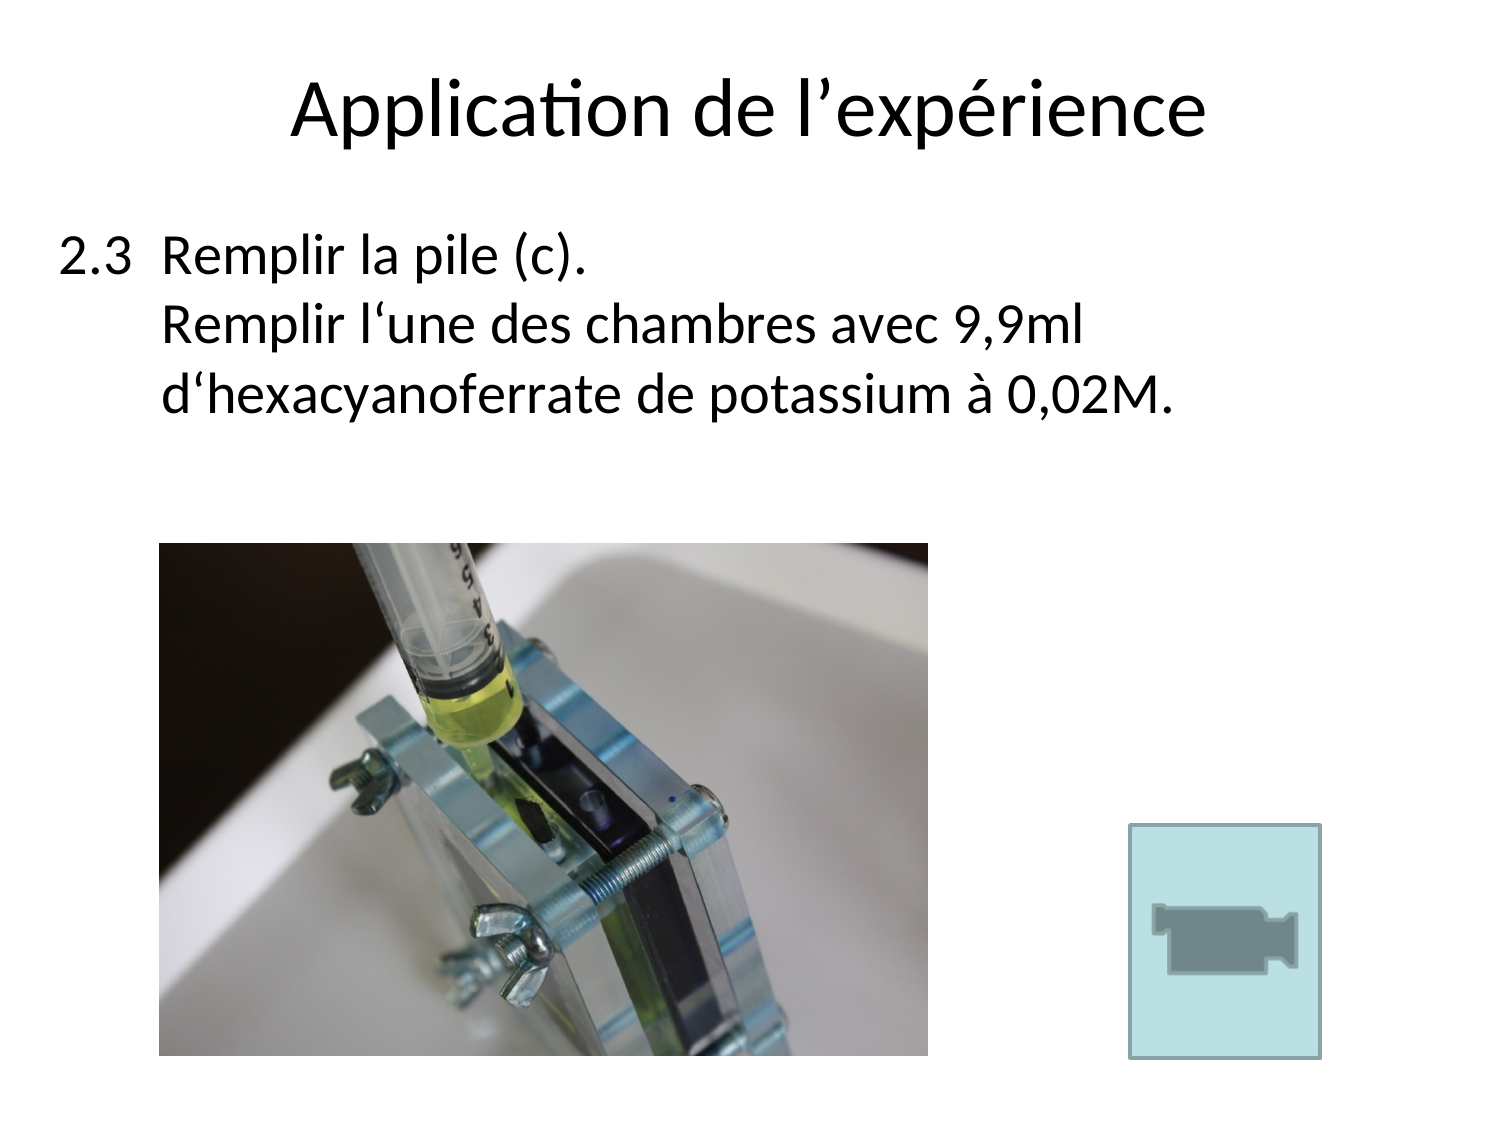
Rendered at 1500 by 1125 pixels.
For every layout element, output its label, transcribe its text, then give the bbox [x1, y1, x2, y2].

text_box 2.3 Remplir la pile (c). Remplir l‘une des chambres avec 9,9ml d‘hexacyanoferrate de potassium à 0,02M. [44, 208, 1492, 434]
title Application de l’expérience [75, 45, 1426, 161]
picture [1127, 822, 1323, 1061]
picture [159, 543, 928, 1056]
